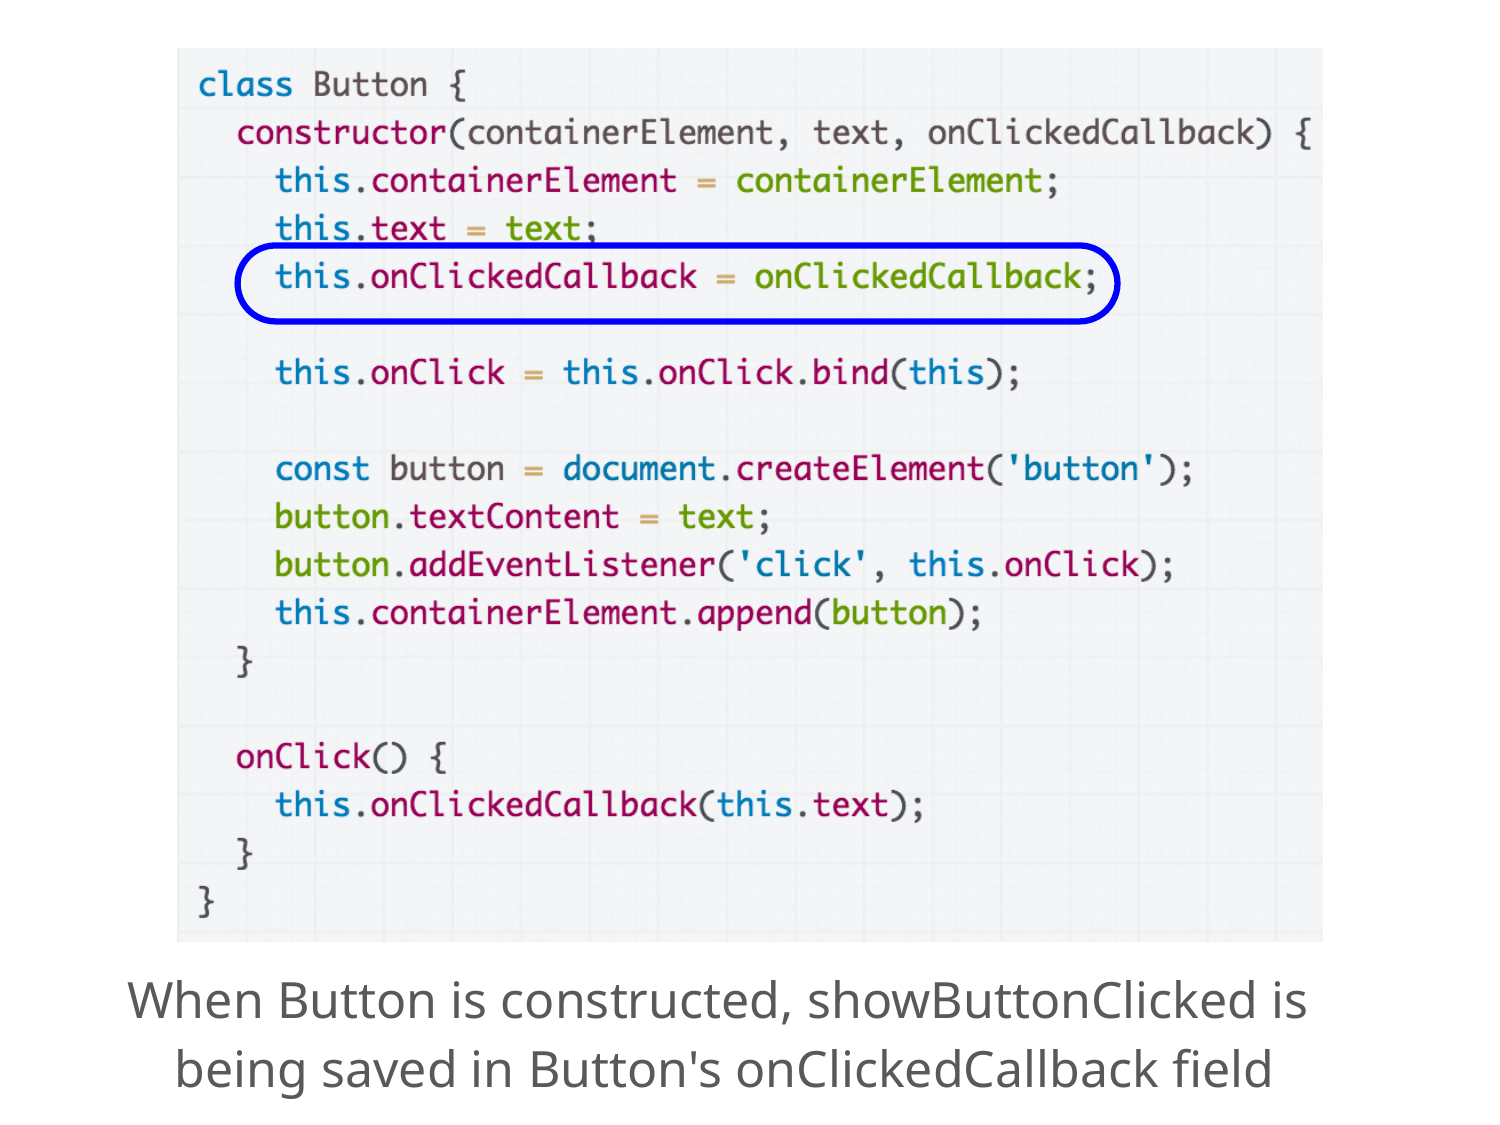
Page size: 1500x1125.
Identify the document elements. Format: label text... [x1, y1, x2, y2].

picture [177, 48, 1323, 942]
list When Button is constructed, showButtonClicked is being saved in Button's onClickedCallback field [17, 944, 1419, 1106]
